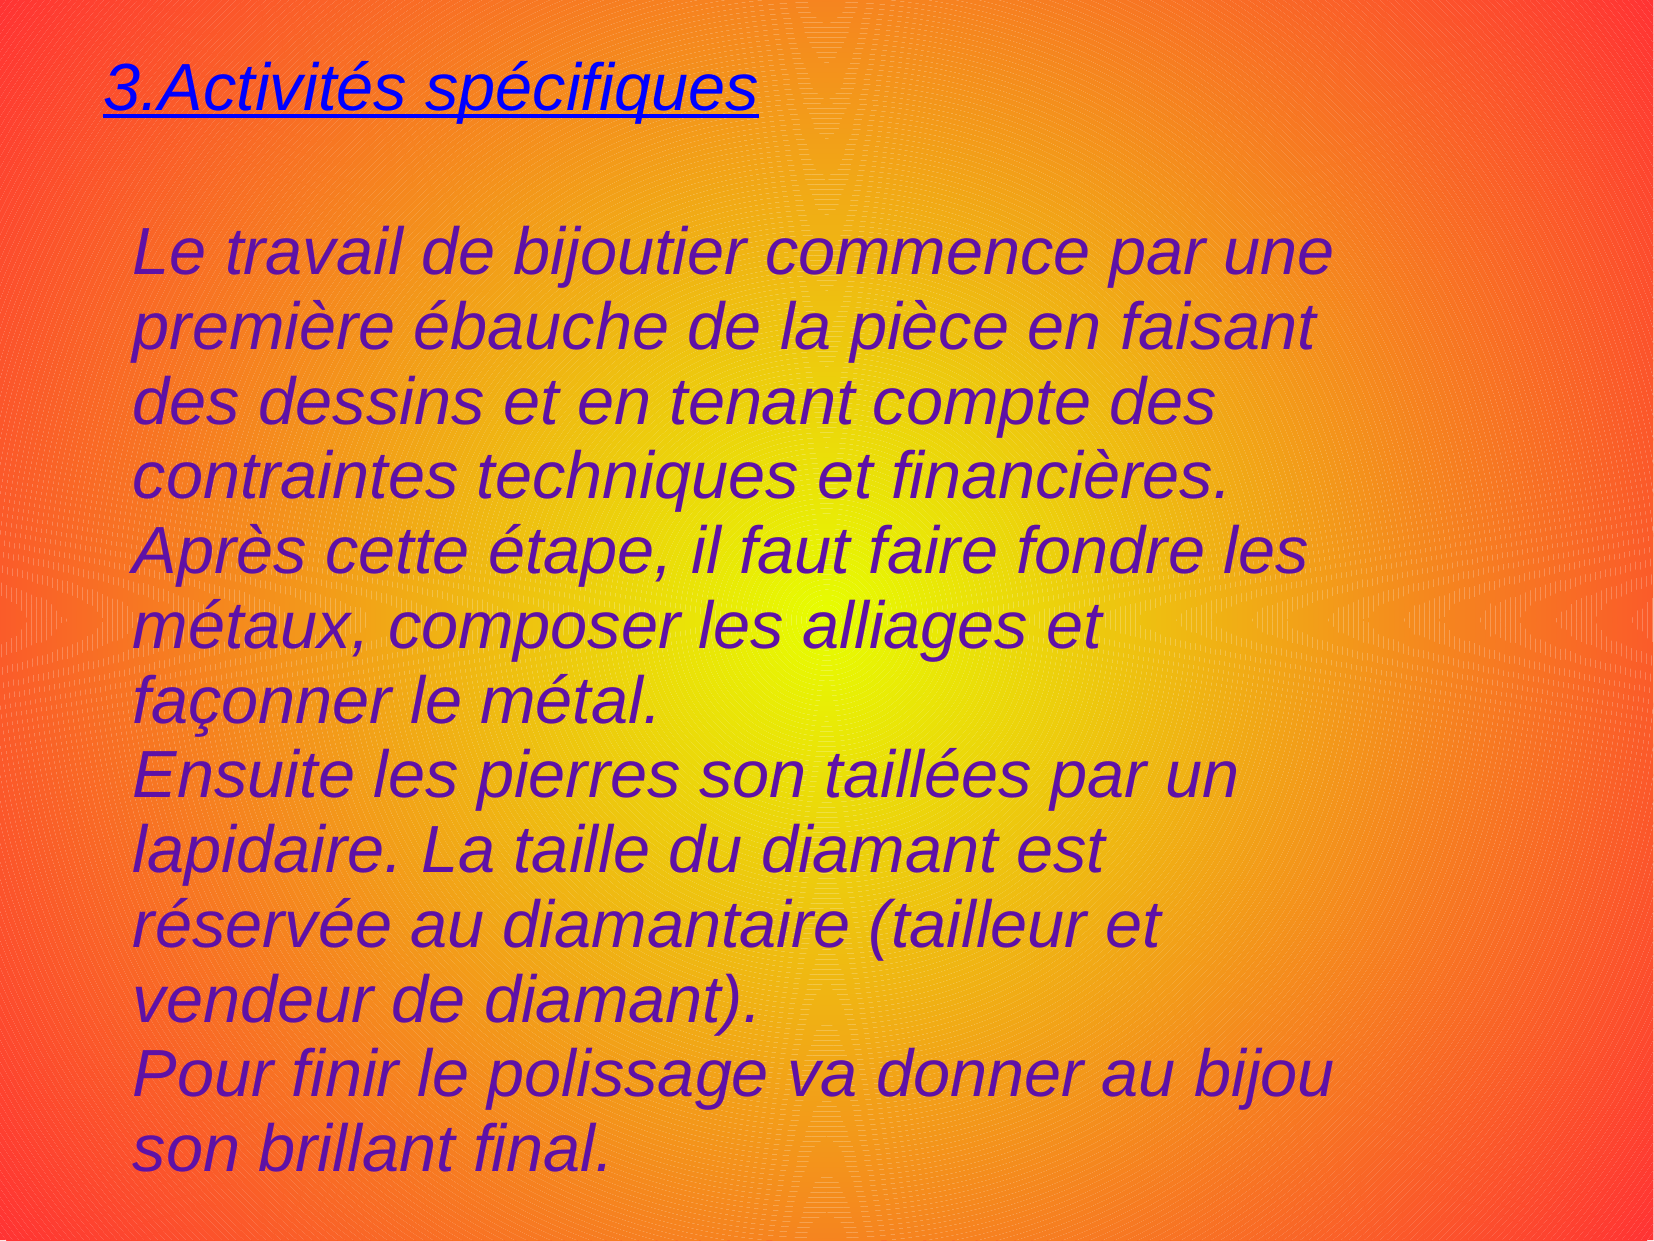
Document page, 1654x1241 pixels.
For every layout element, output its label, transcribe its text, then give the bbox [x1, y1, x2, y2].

text_box 3.Activités spécifiques [88, 42, 1152, 132]
text_box Le travail de bijoutier commence par une première ébauche de la pièce en faisant des dessins et en tenant compte des contraintes techniques et financières. Après cette étape, il faut faire fondre les métaux, composer les alliages et façonner le métal. Ensuite les pierres son taillées par un lapidaire. La taille du diamant est réservée au diamantaire (tailleur et vendeur de diamant). Pour finir le polissage va donner au bijou son brillant final. [118, 206, 1359, 1241]
